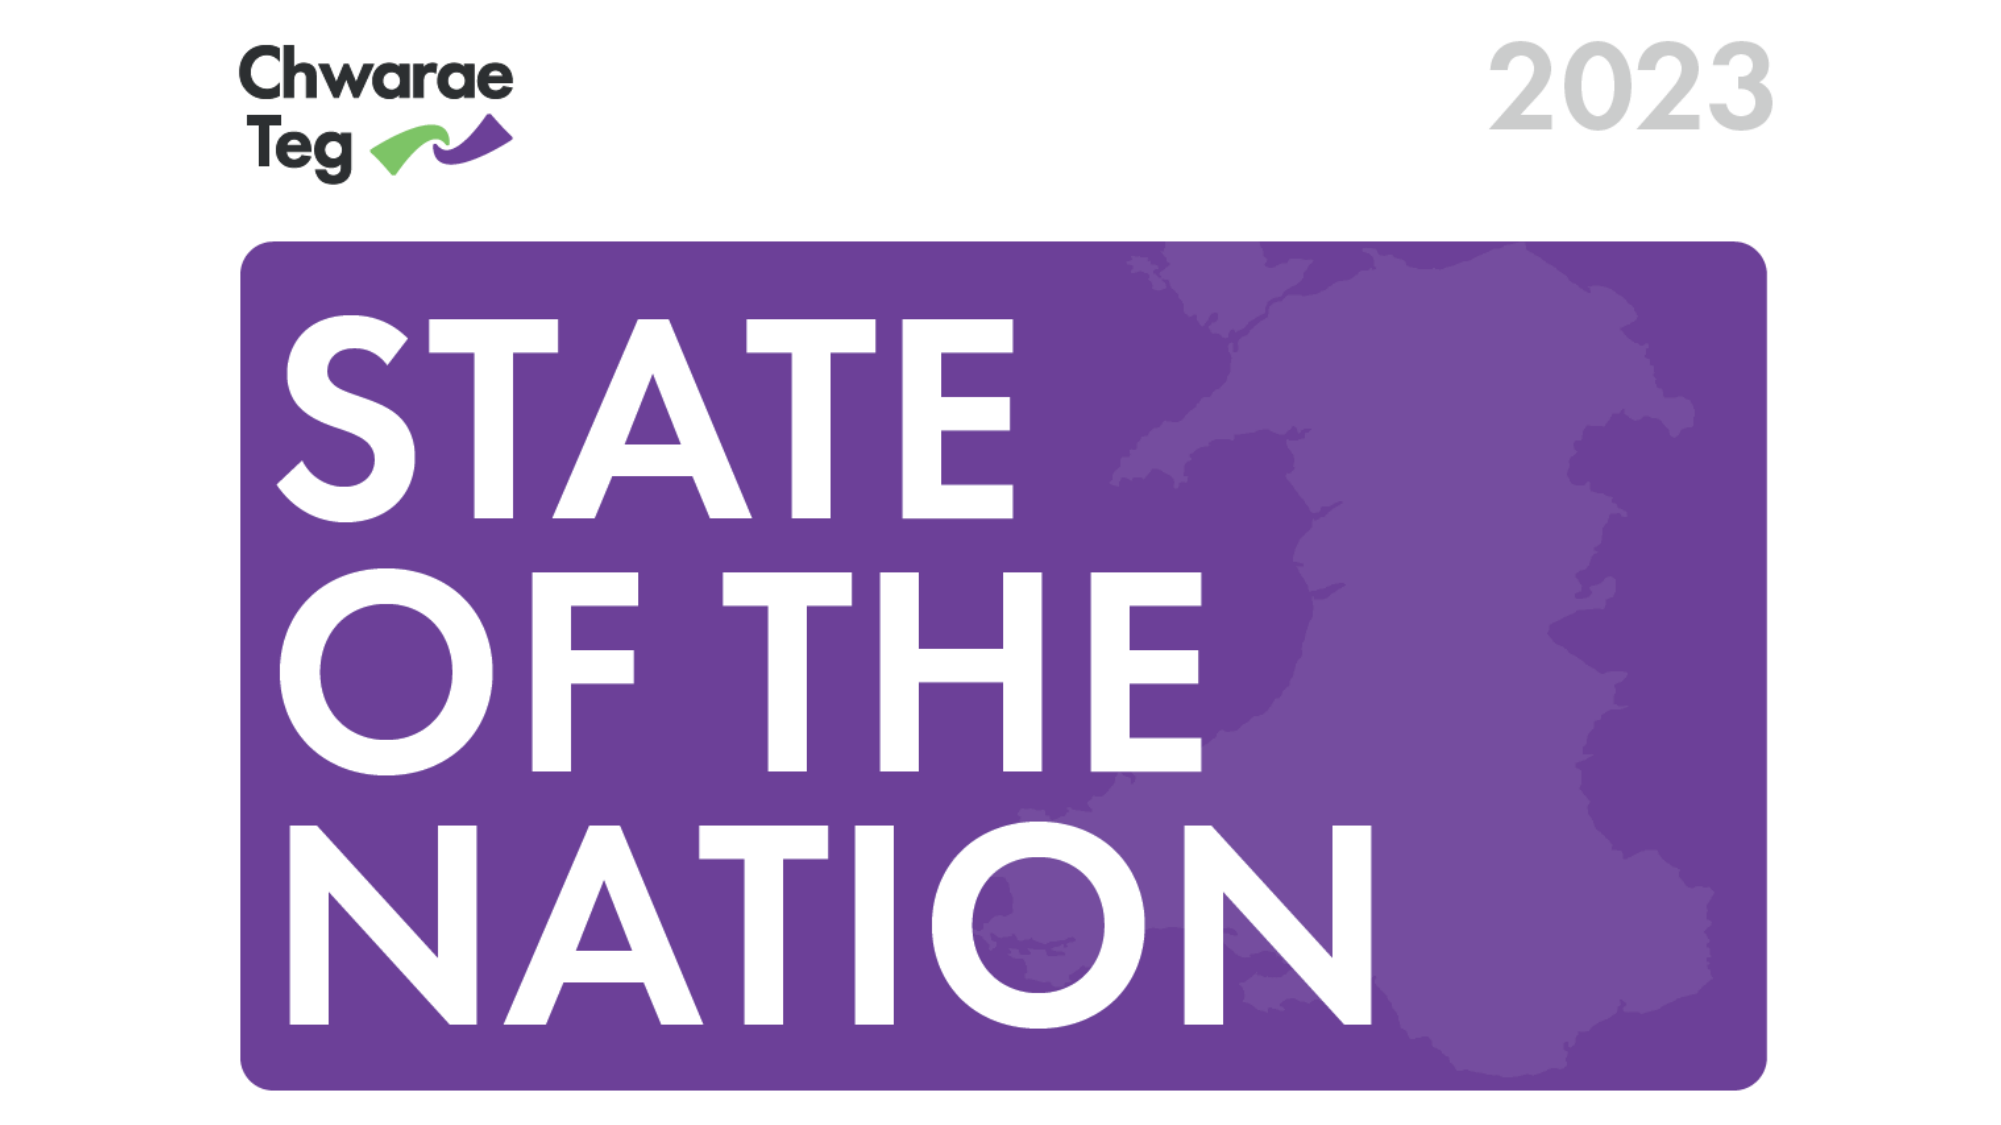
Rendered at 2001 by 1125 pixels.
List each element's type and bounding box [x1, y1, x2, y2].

picture [201, 0, 1799, 1125]
